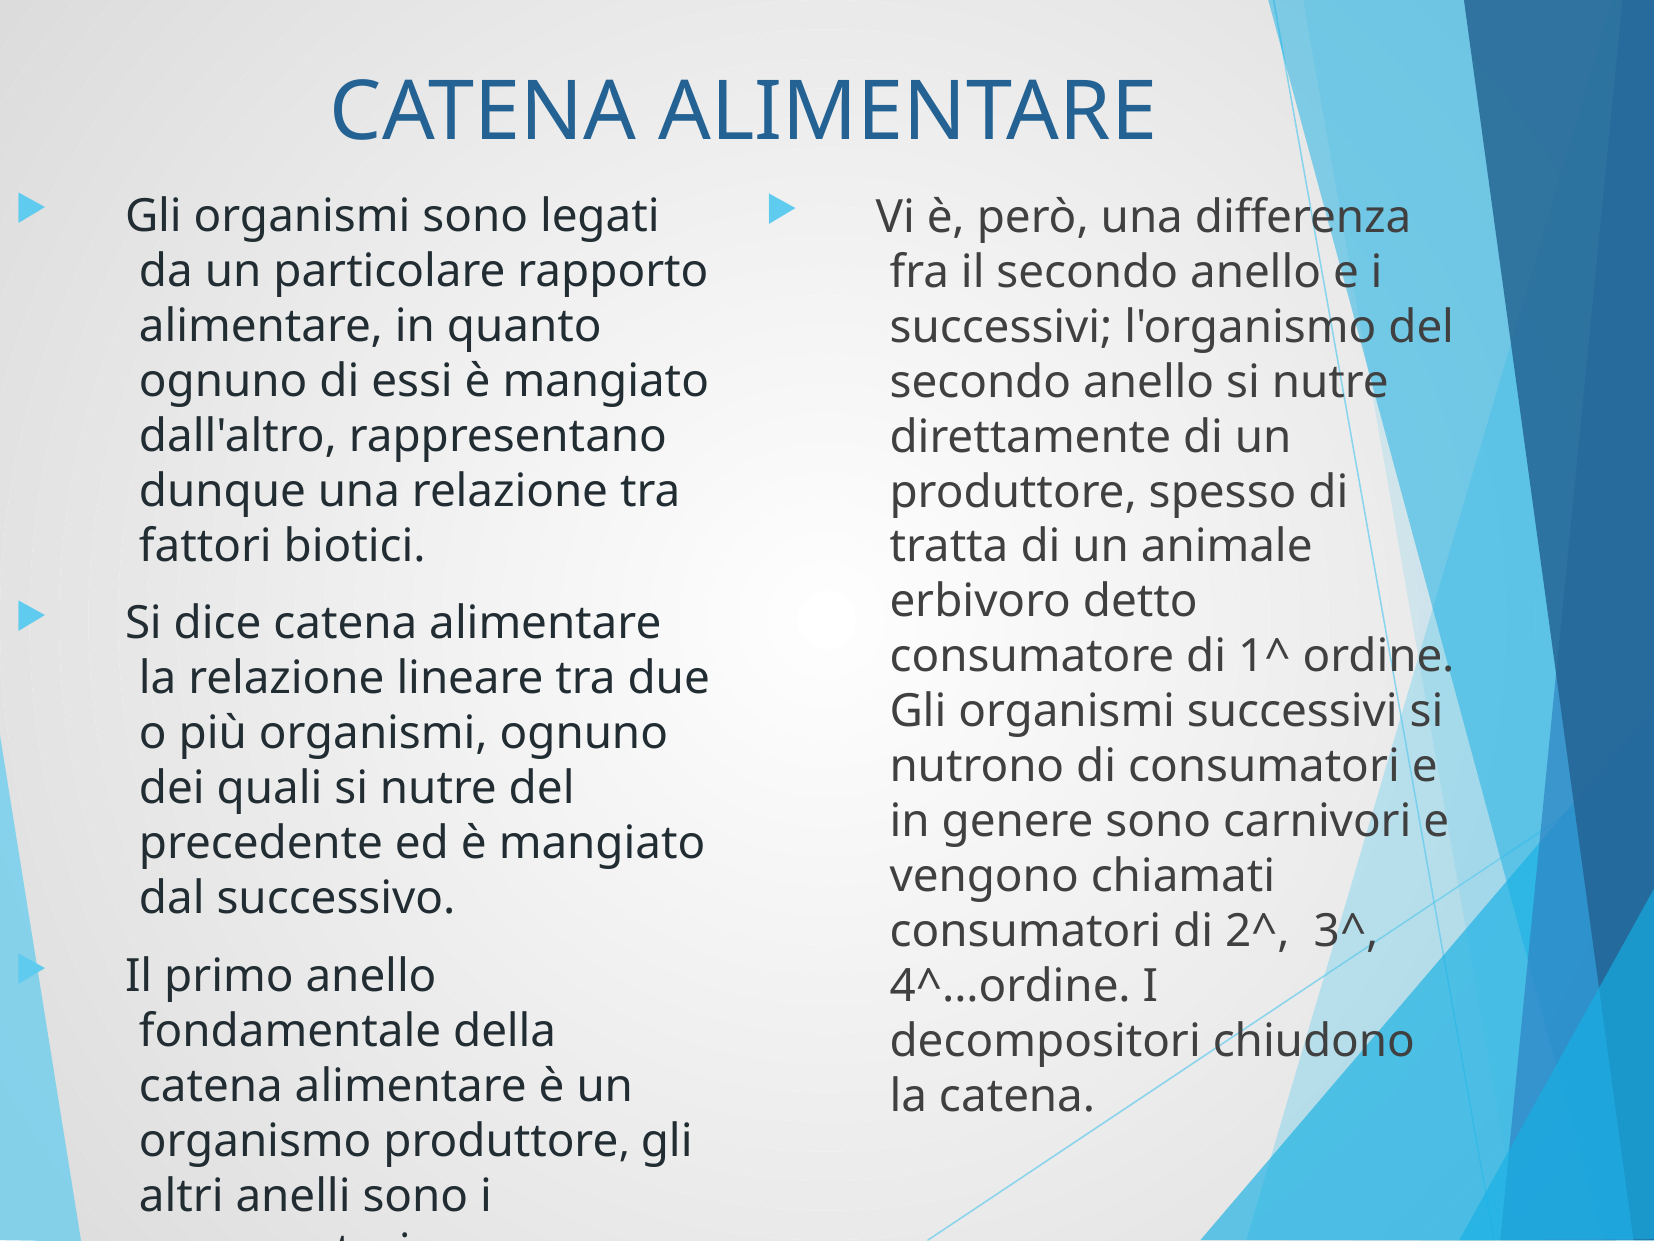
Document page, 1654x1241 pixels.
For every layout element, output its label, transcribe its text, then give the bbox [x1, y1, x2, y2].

title CATENA ALIMENTARE [0, 49, 1488, 207]
list Vi è, però, una differenza fra il secondo anello e i successivi; l'organismo del secondo anello si nutre direttamente di un produttore, spesso di tratta di un animale erbivoro detto consumatore di 1^ ordine. Gli organismi successivi si nutrono di consumatori e in genere sono carnivori e vengono chiamati consumatori di 2^, 3^, 4^...ordine. I decompositori chiudono la catena. [750, 178, 1477, 1217]
list Gli organismi sono legati da un particolare rapporto alimentare, in quanto ognuno di essi è mangiato dall'altro, rappresentano dunque una relazione tra fattori biotici. Si dice catena alimentare la relazione lineare tra due o più organismi, ognuno dei quali si nutre del precedente ed è mangiato dal successivo. Il primo anello fondamentale della catena alimentare è un organismo produttore, gli altri anelli sono i consumatori. [0, 177, 726, 1193]
